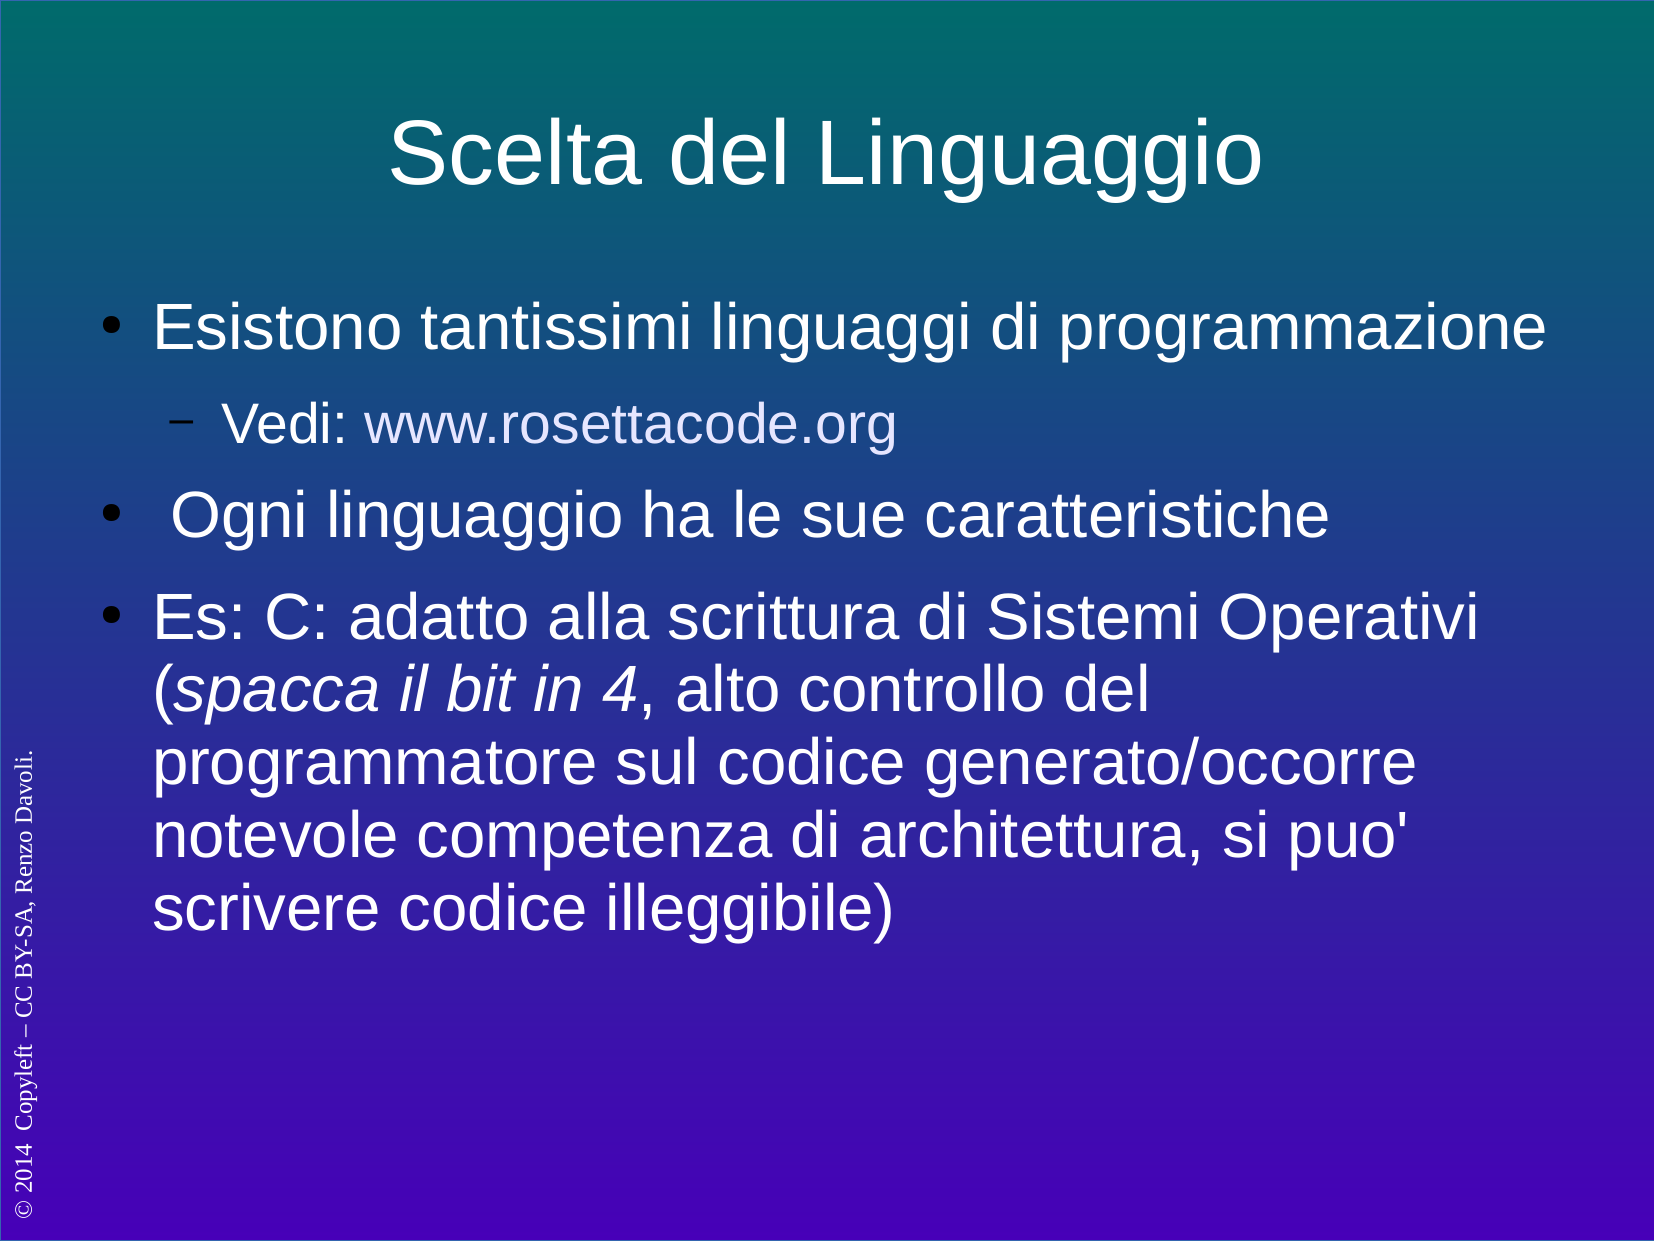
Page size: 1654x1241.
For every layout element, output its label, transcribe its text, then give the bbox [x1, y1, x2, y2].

list Esistono tantissimi linguaggi di programmazione Vedi: www.rosettacode.org Ogni linguaggio ha le sue caratteristiche Es: C: adatto alla scrittura di Sistemi Operativi (spacca il bit in 4, alto controllo del programmatore sul codice generato/occorre notevole competenza di architettura, si puo' scrivere codice illeggibile) [82, 290, 1571, 1010]
title Scelta del Linguaggio [82, 49, 1571, 257]
